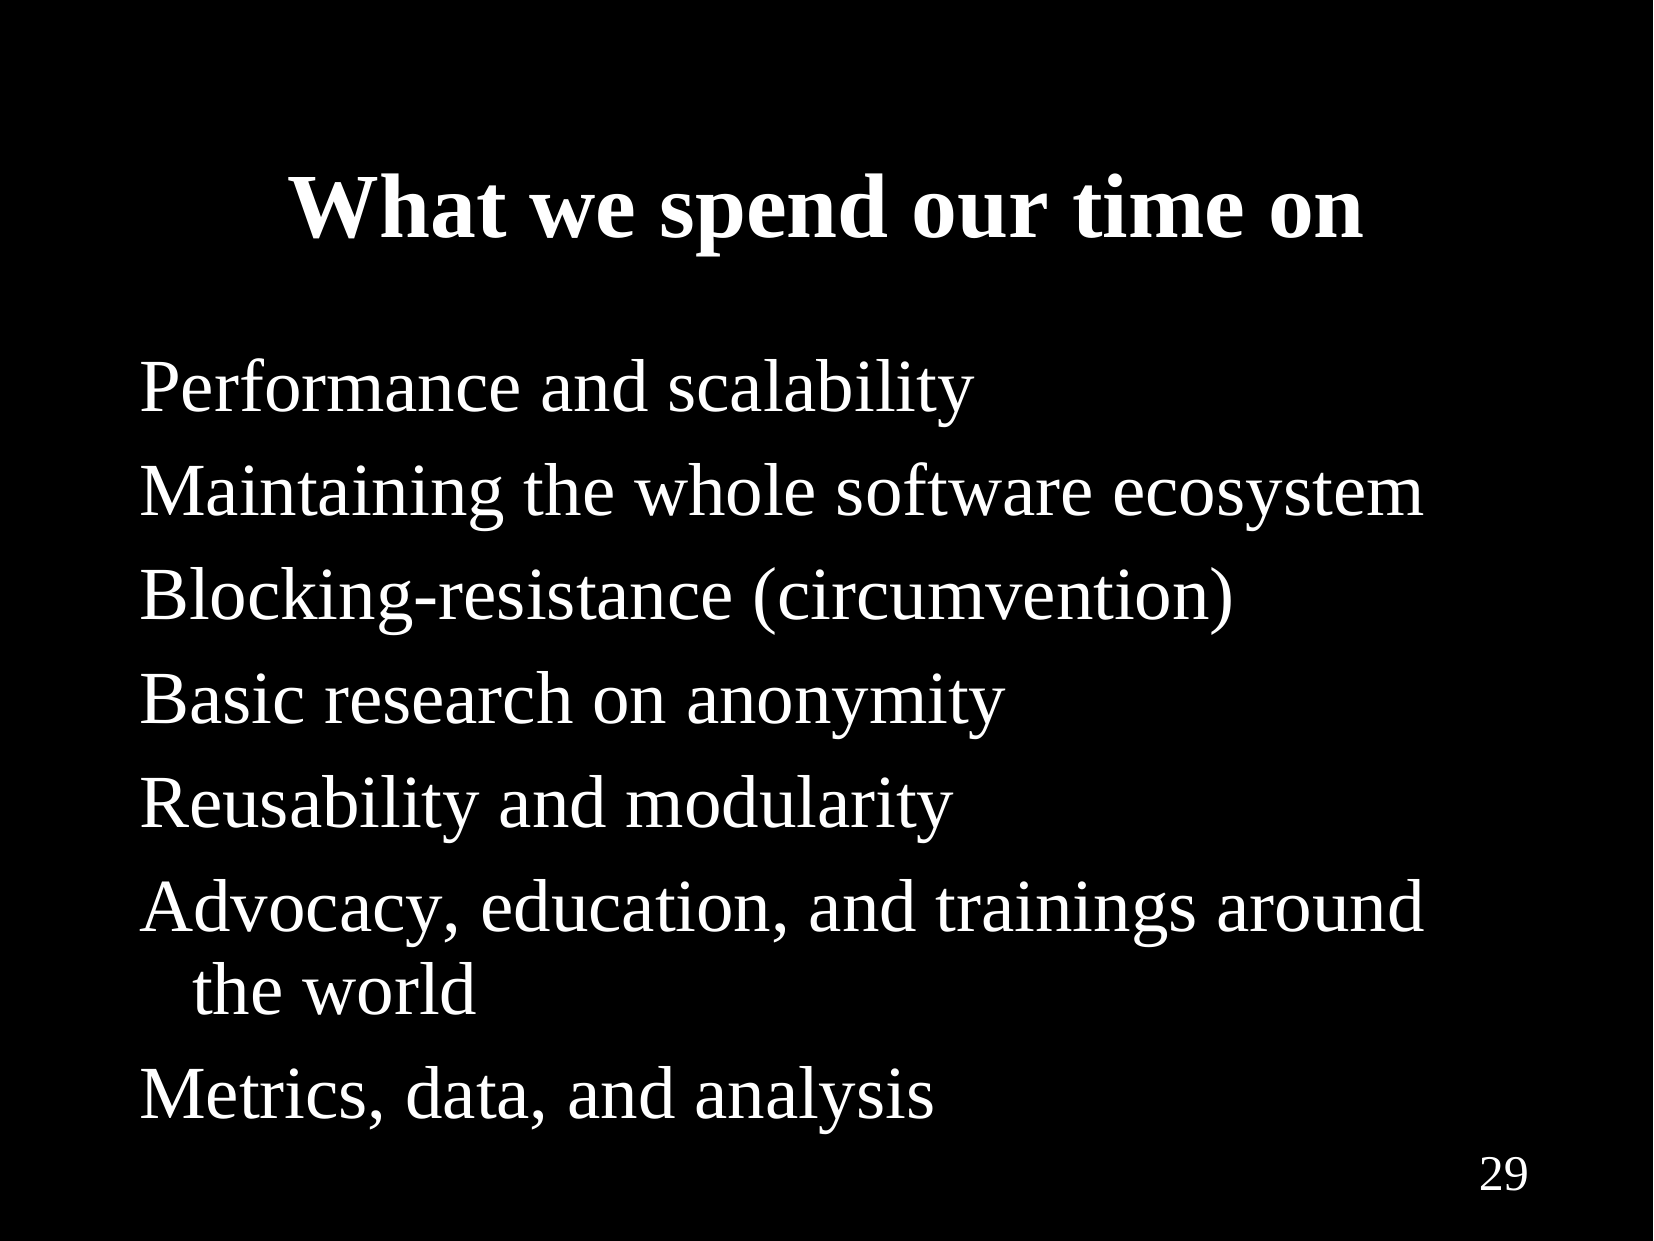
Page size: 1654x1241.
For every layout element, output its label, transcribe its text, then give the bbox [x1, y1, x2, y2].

title What we spend our time on [121, 102, 1534, 311]
list Performance and scalability Maintaining the whole software ecosystem Blocking-resistance (circumvention) Basic research on anonymity Reusability and modularity Advocacy, education, and trainings around the world Metrics, data, and analysis [121, 344, 1534, 1135]
